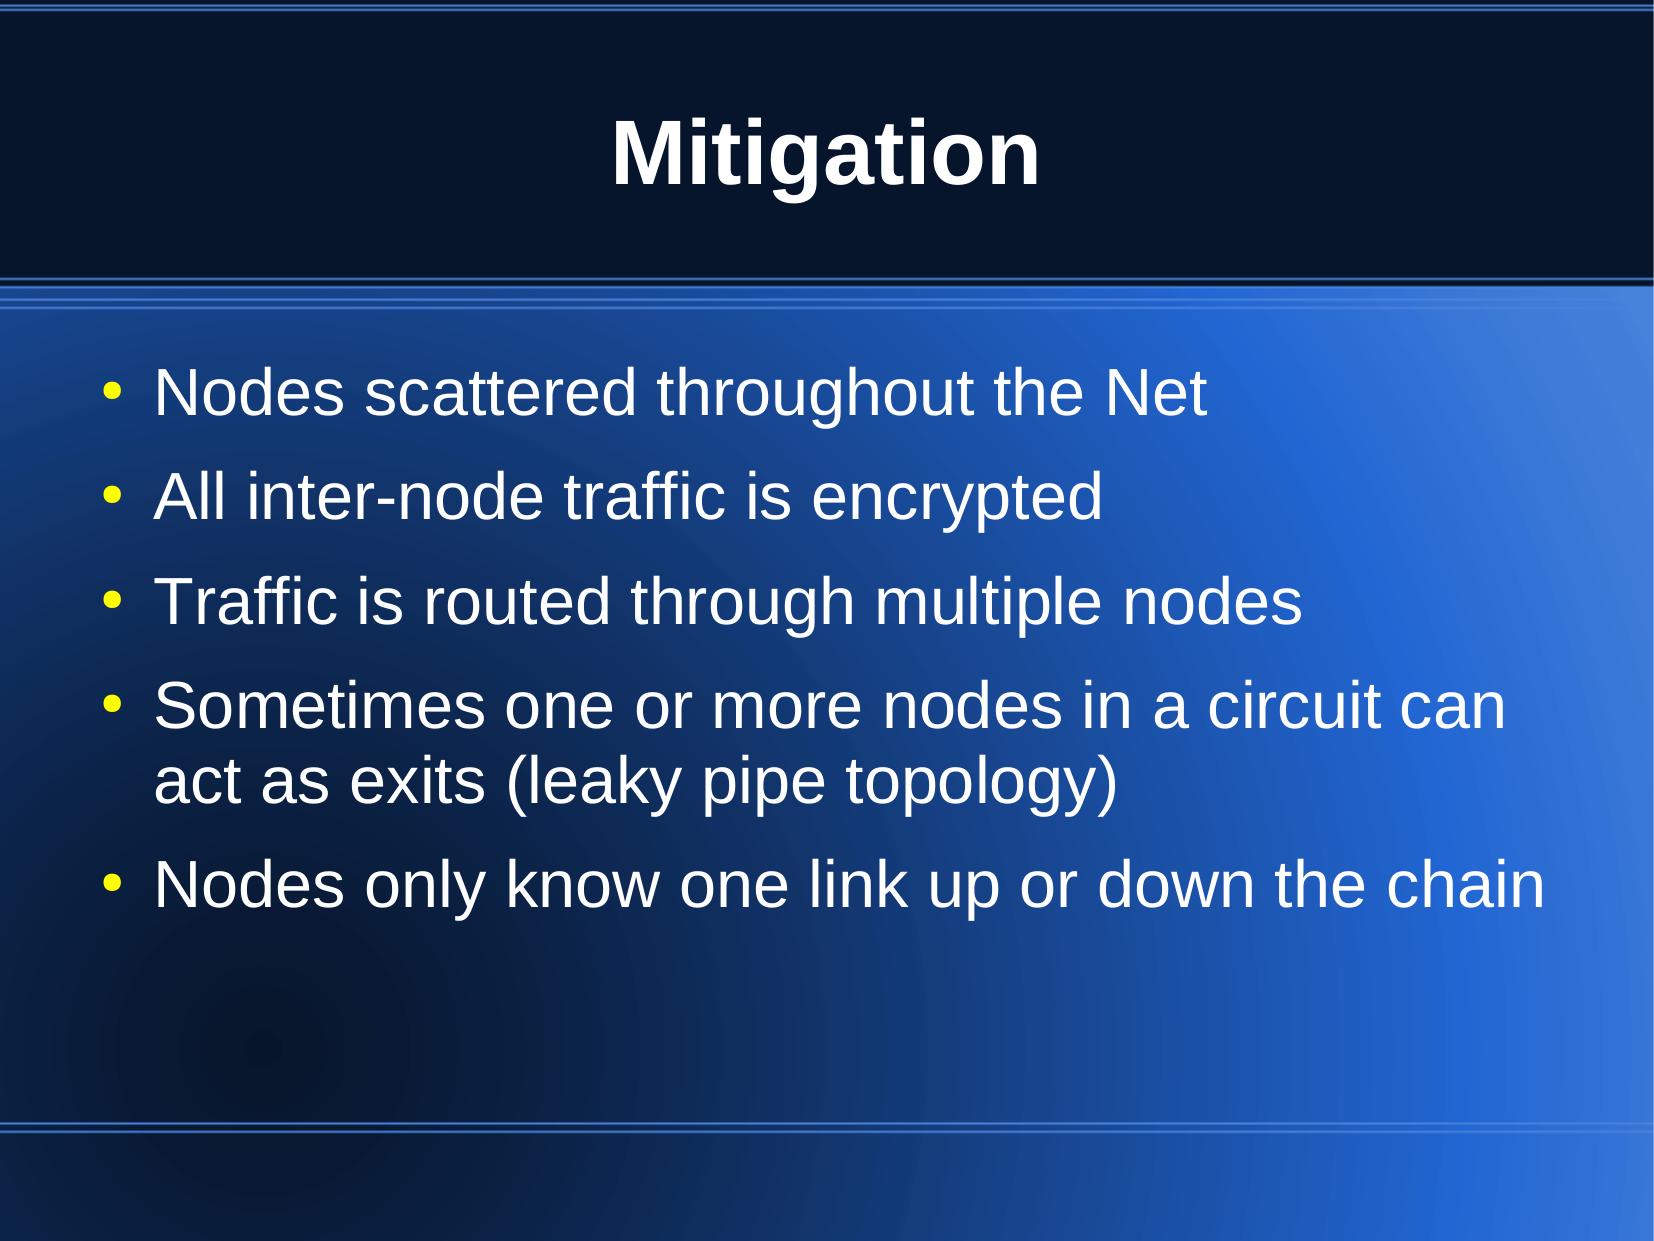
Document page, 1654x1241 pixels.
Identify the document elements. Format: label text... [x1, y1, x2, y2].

title Mitigation [82, 56, 1571, 250]
picture [0, 0, 1654, 1241]
list Nodes scattered throughout the Net All inter-node traffic is encrypted Traffic is routed through multiple nodes Sometimes one or more nodes in a circuit can act as exits (leaky pipe topology) Nodes only know one link up or down the chain [82, 355, 1571, 1043]
